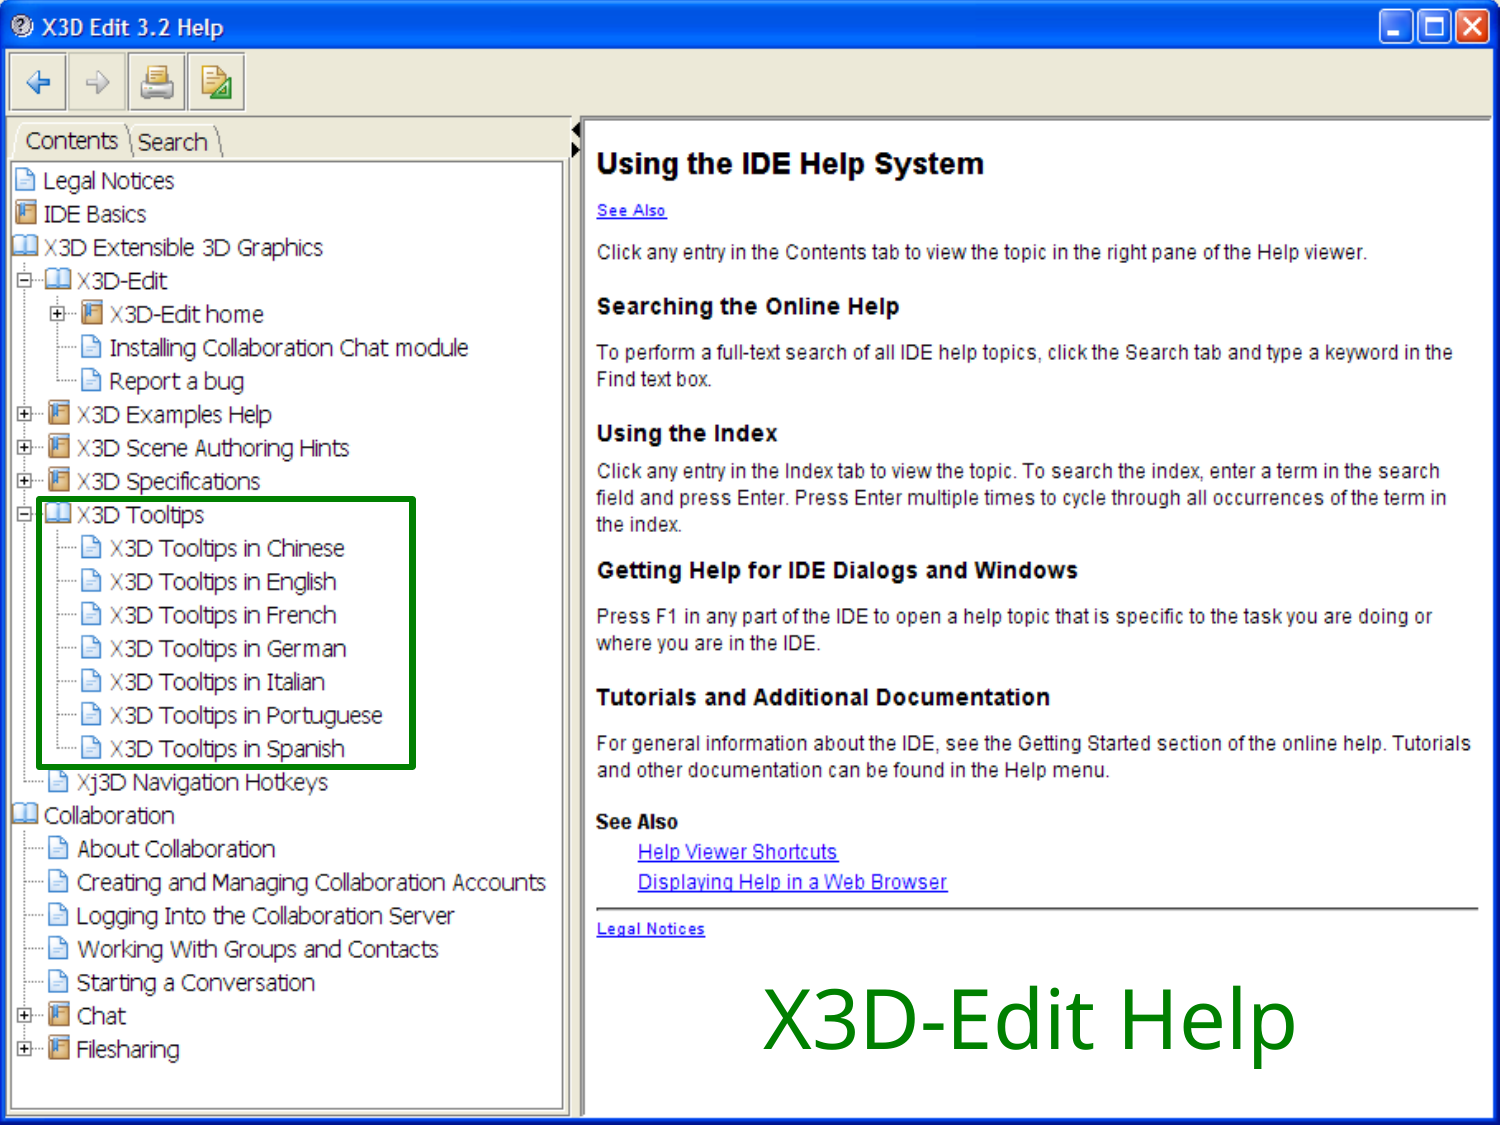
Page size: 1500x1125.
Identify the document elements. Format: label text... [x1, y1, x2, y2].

picture [0, 0, 1500, 1125]
title X3D-Edit Help [675, 923, 1388, 1111]
